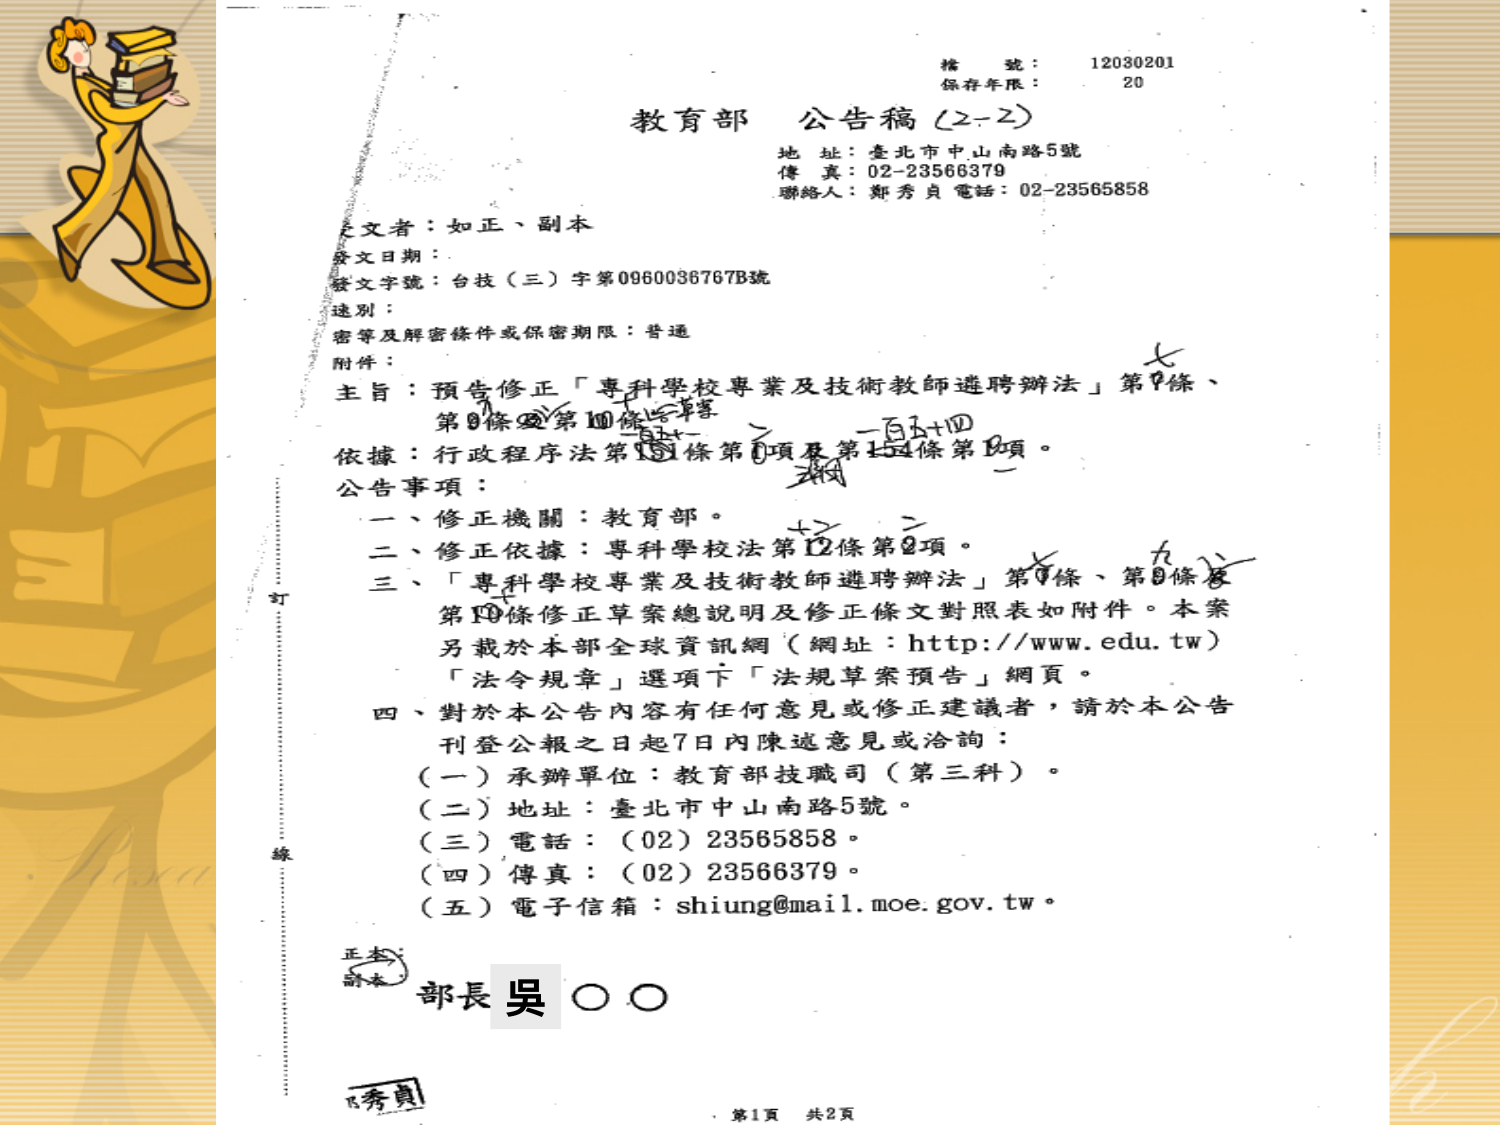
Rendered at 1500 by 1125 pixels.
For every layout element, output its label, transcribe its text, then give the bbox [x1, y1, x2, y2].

chart [216, 0, 1390, 1125]
text_box 吳 [490, 964, 562, 1030]
